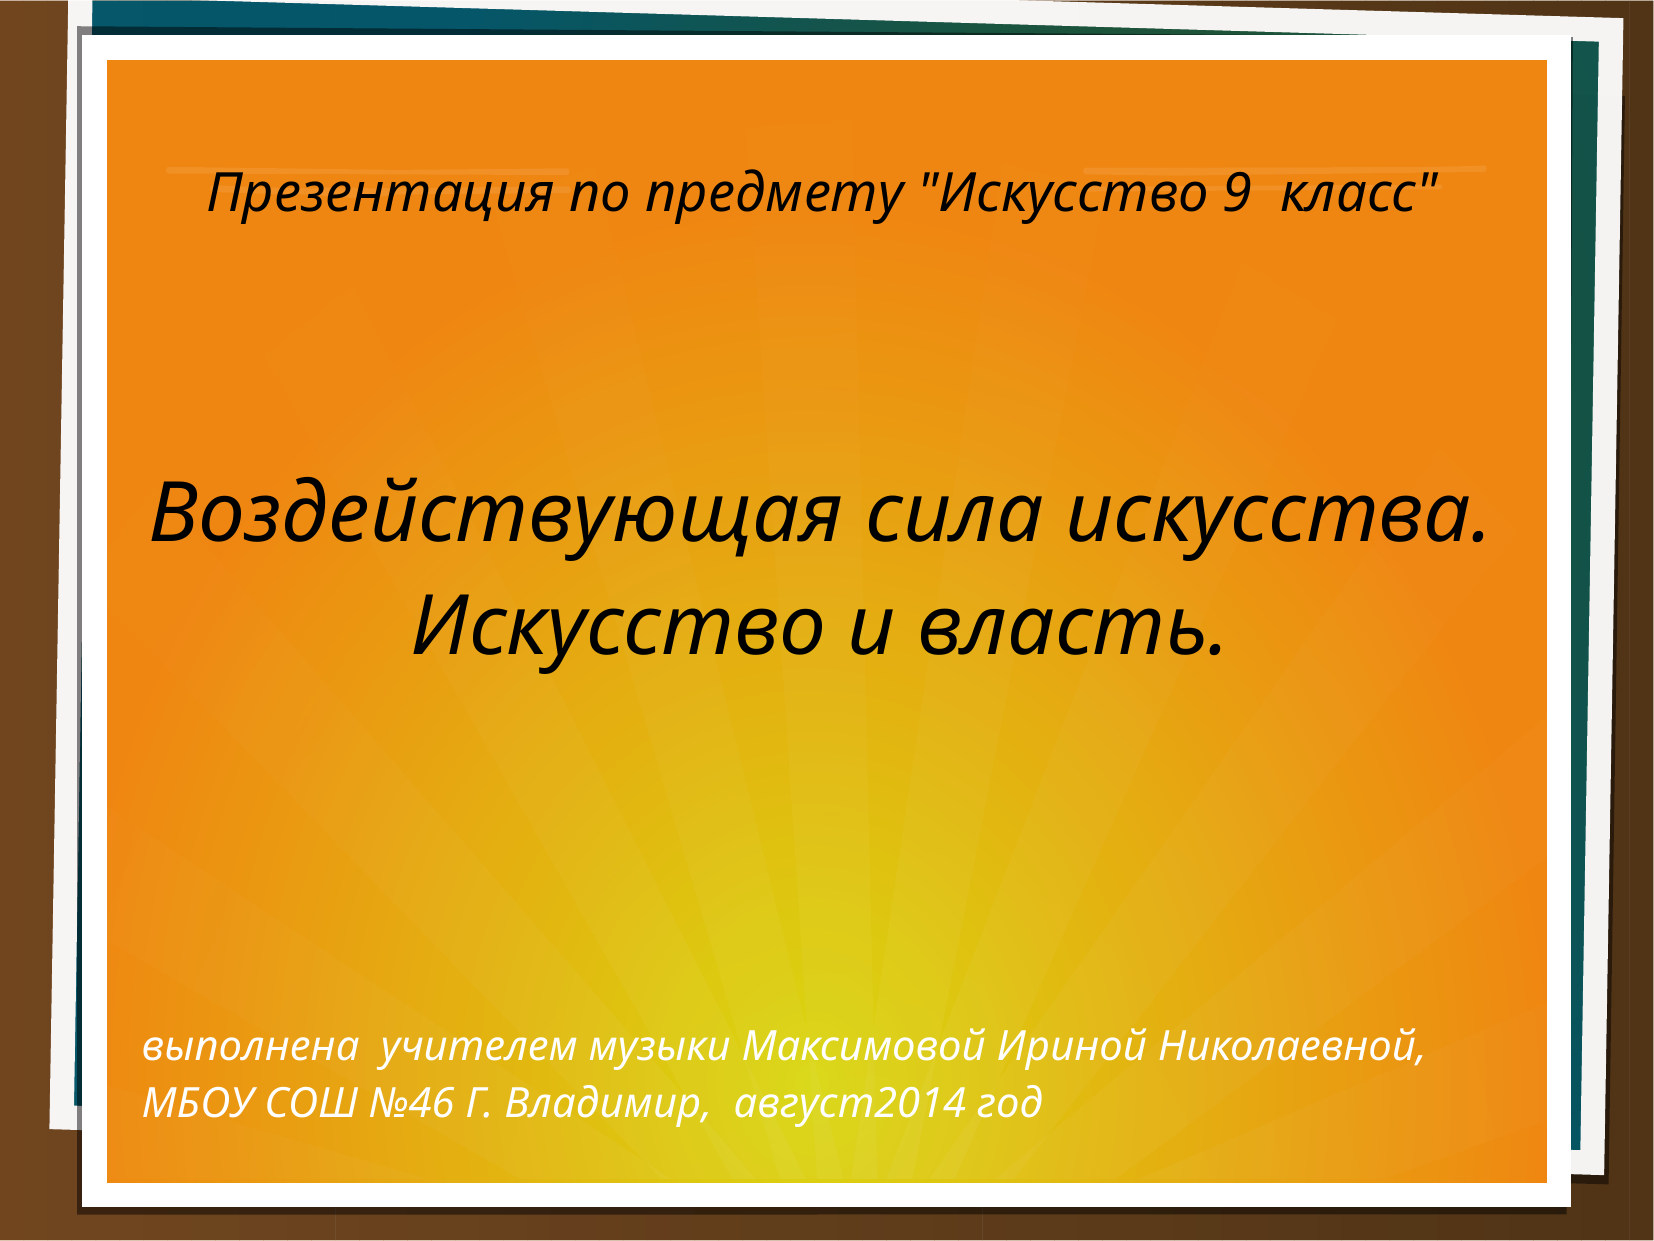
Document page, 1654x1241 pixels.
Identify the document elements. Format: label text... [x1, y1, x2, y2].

title Презентация по предмету "Искусство 9 класс" Воздействующая сила искусства. Искусство и власть. [106, 81, 1536, 739]
list выполнена учителем музыки Максимовой Ириной Николаевной, МБОУ СОШ №46 Г. Владимир, август2014 год [141, 1015, 1548, 1158]
